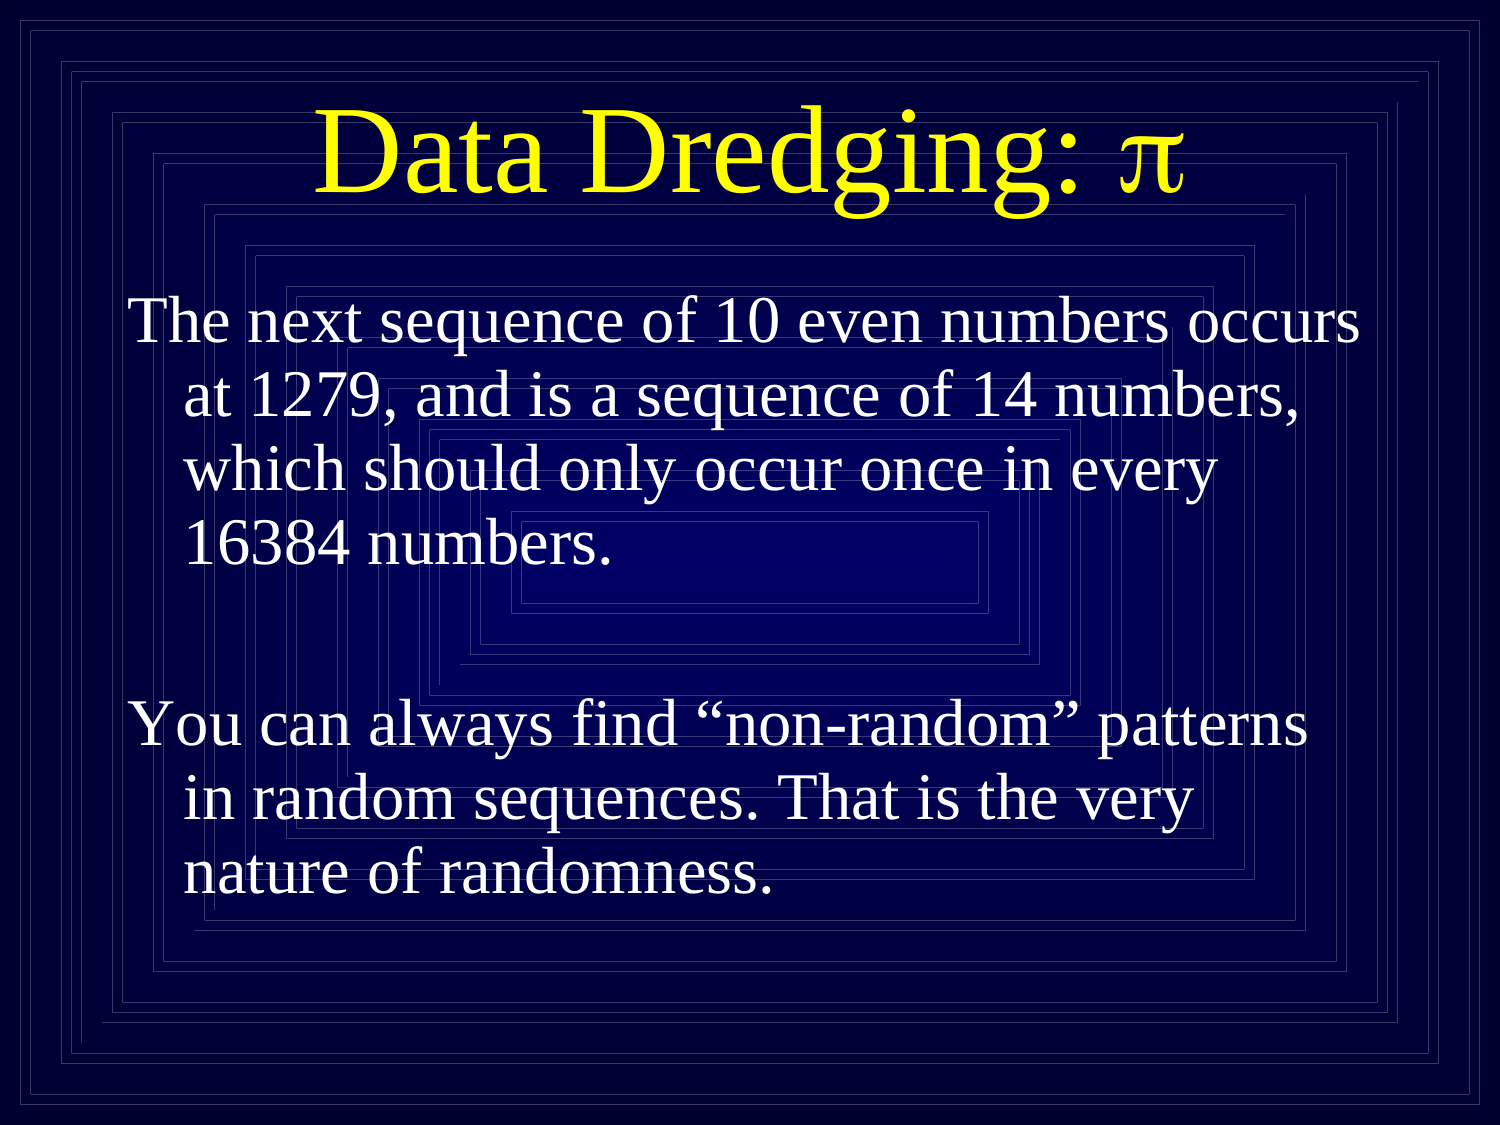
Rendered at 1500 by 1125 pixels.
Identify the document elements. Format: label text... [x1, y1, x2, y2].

title Data Dredging:  [112, 62, 1388, 238]
list The next sequence of 10 even numbers occurs at 1279, and is a sequence of 14 numbers, which should only occur once in every 16384 numbers. You can always find “non-random” patterns in random sequences. That is the very nature of randomness. [112, 275, 1388, 1123]
